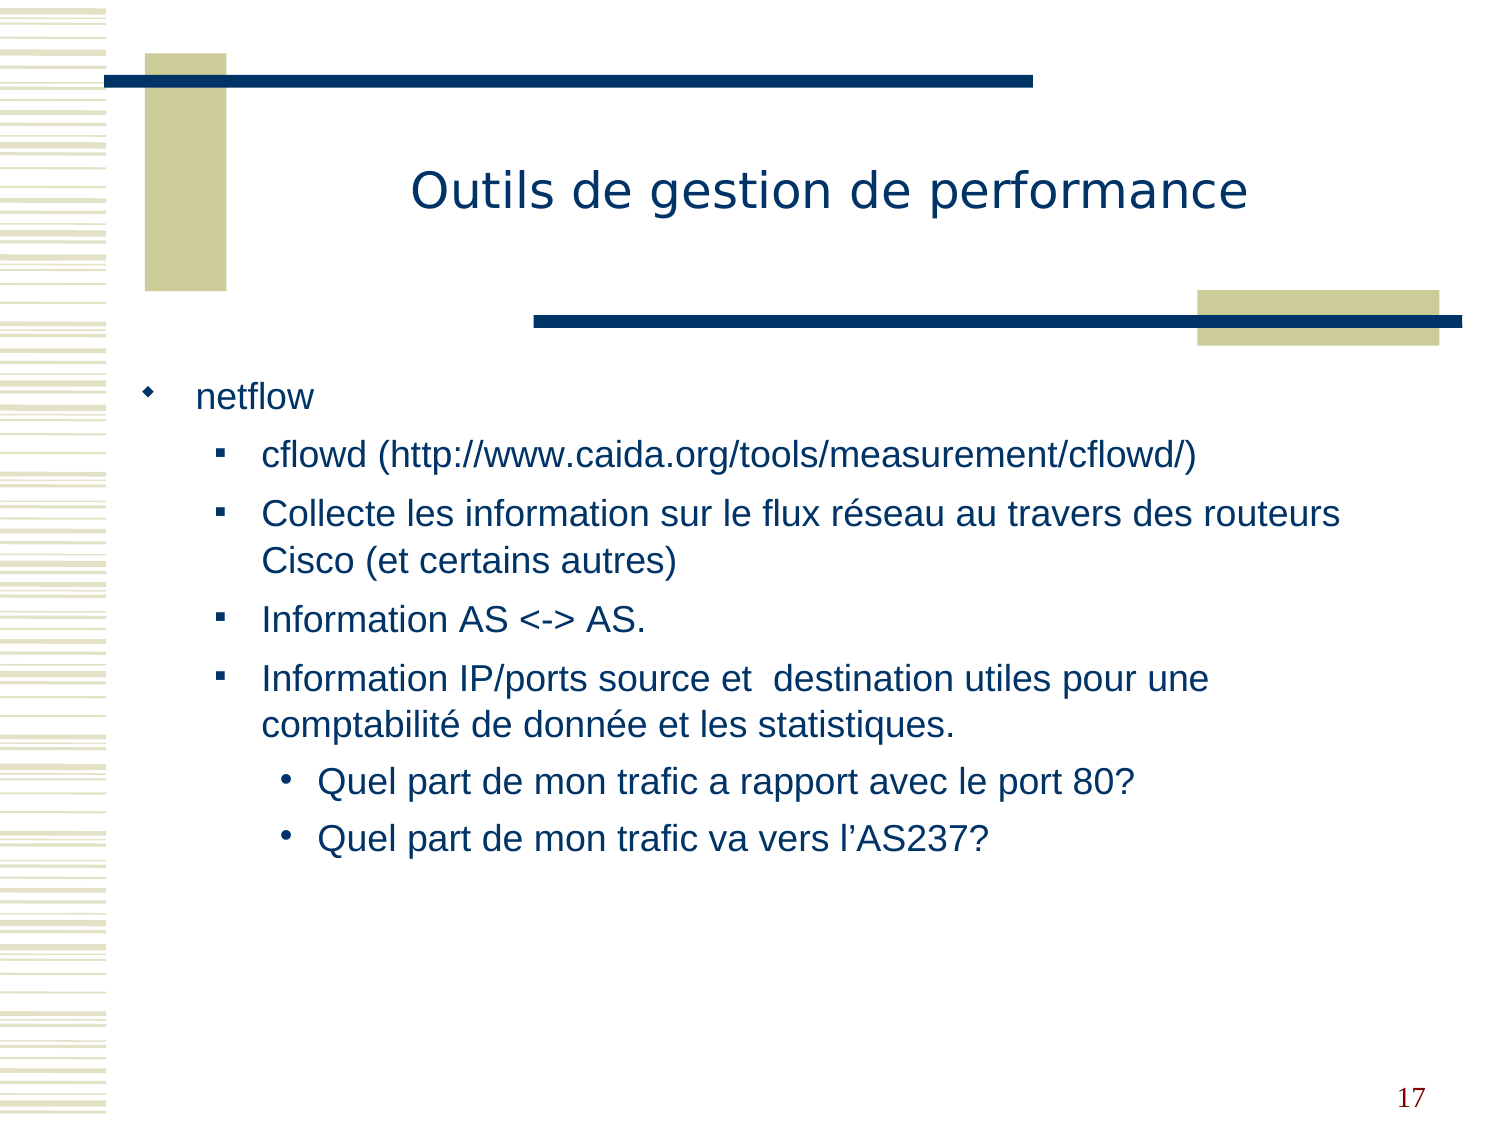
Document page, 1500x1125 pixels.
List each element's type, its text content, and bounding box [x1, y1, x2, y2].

list netflow cflowd (http://www.caida.org/tools/measurement/cflowd/) Collecte les information sur le flux réseau au travers des routeurs Cisco (et certains autres) Information AS <-> AS. Information IP/ports source et destination utiles pour une comptabilité de donnée et les statistiques. Quel part de mon trafic a rapport avec le port 80? Quel part de mon trafic va vers l’AS237? [124, 362, 1432, 976]
title Outils de gestion de performance [225, 91, 1436, 296]
